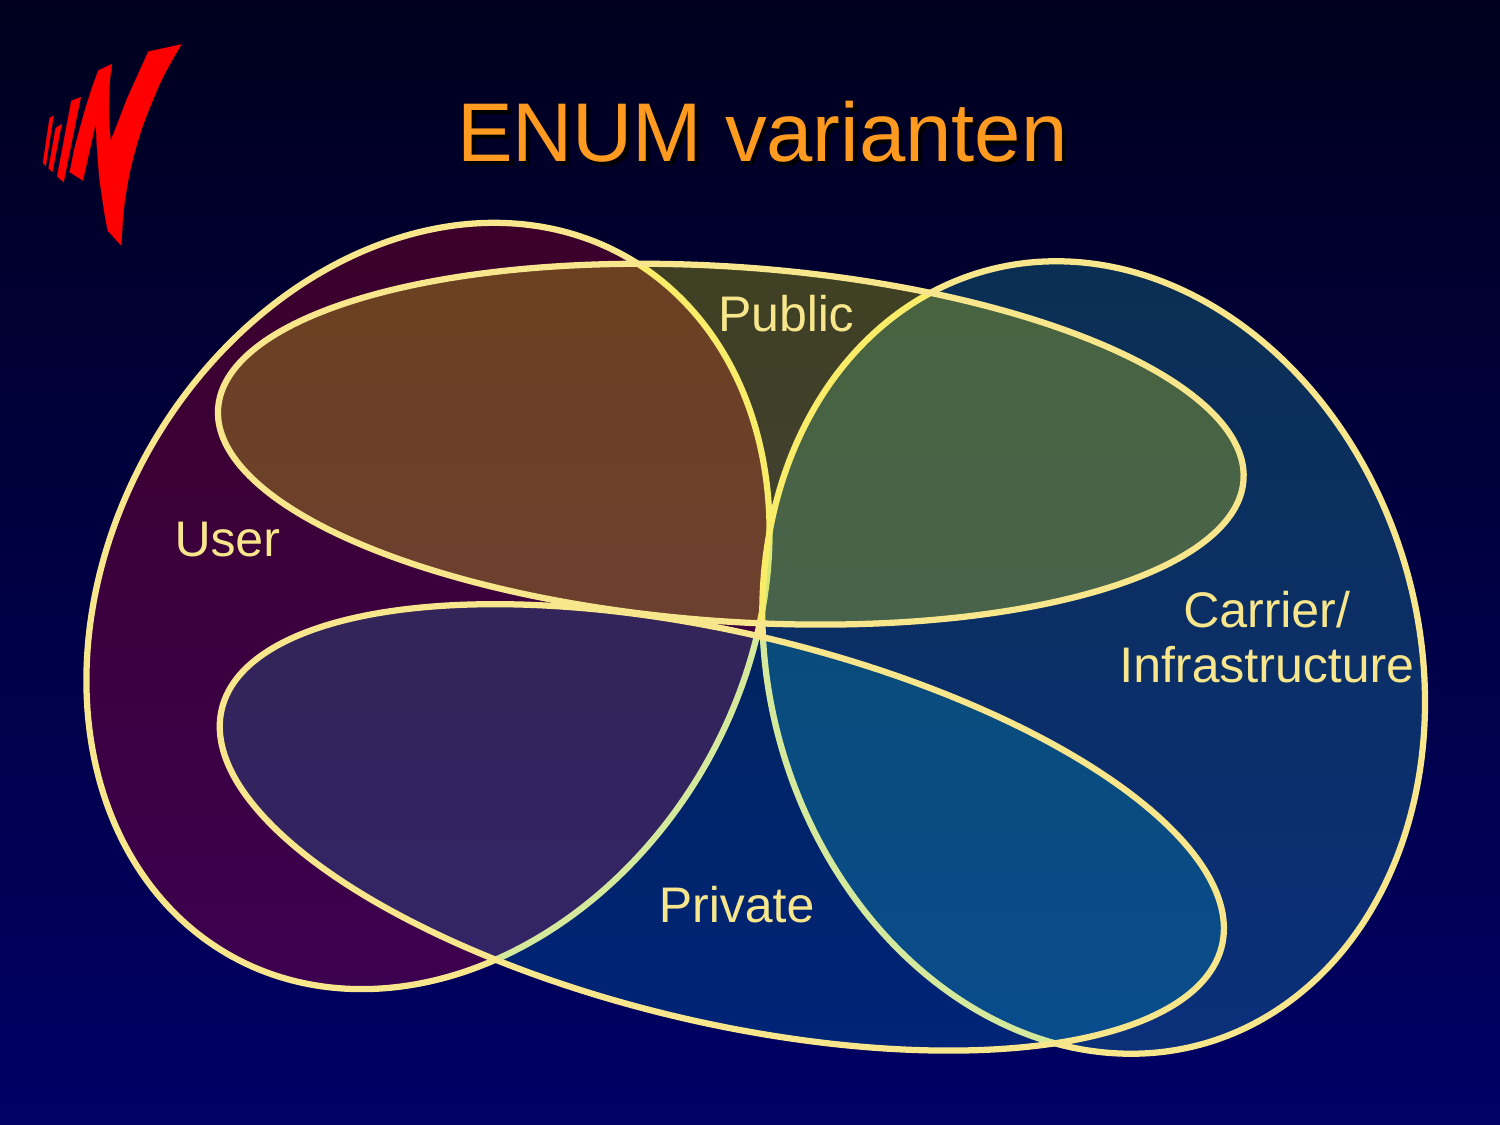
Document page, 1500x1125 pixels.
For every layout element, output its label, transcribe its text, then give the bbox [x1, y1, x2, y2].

text_box Public [703, 278, 869, 351]
text_box Carrier/ Infrastructure [1104, 574, 1430, 702]
text_box User [159, 503, 295, 575]
text_box Private [644, 869, 830, 941]
text_box [86, 222, 1426, 1054]
title ENUM varianten [200, 42, 1326, 231]
